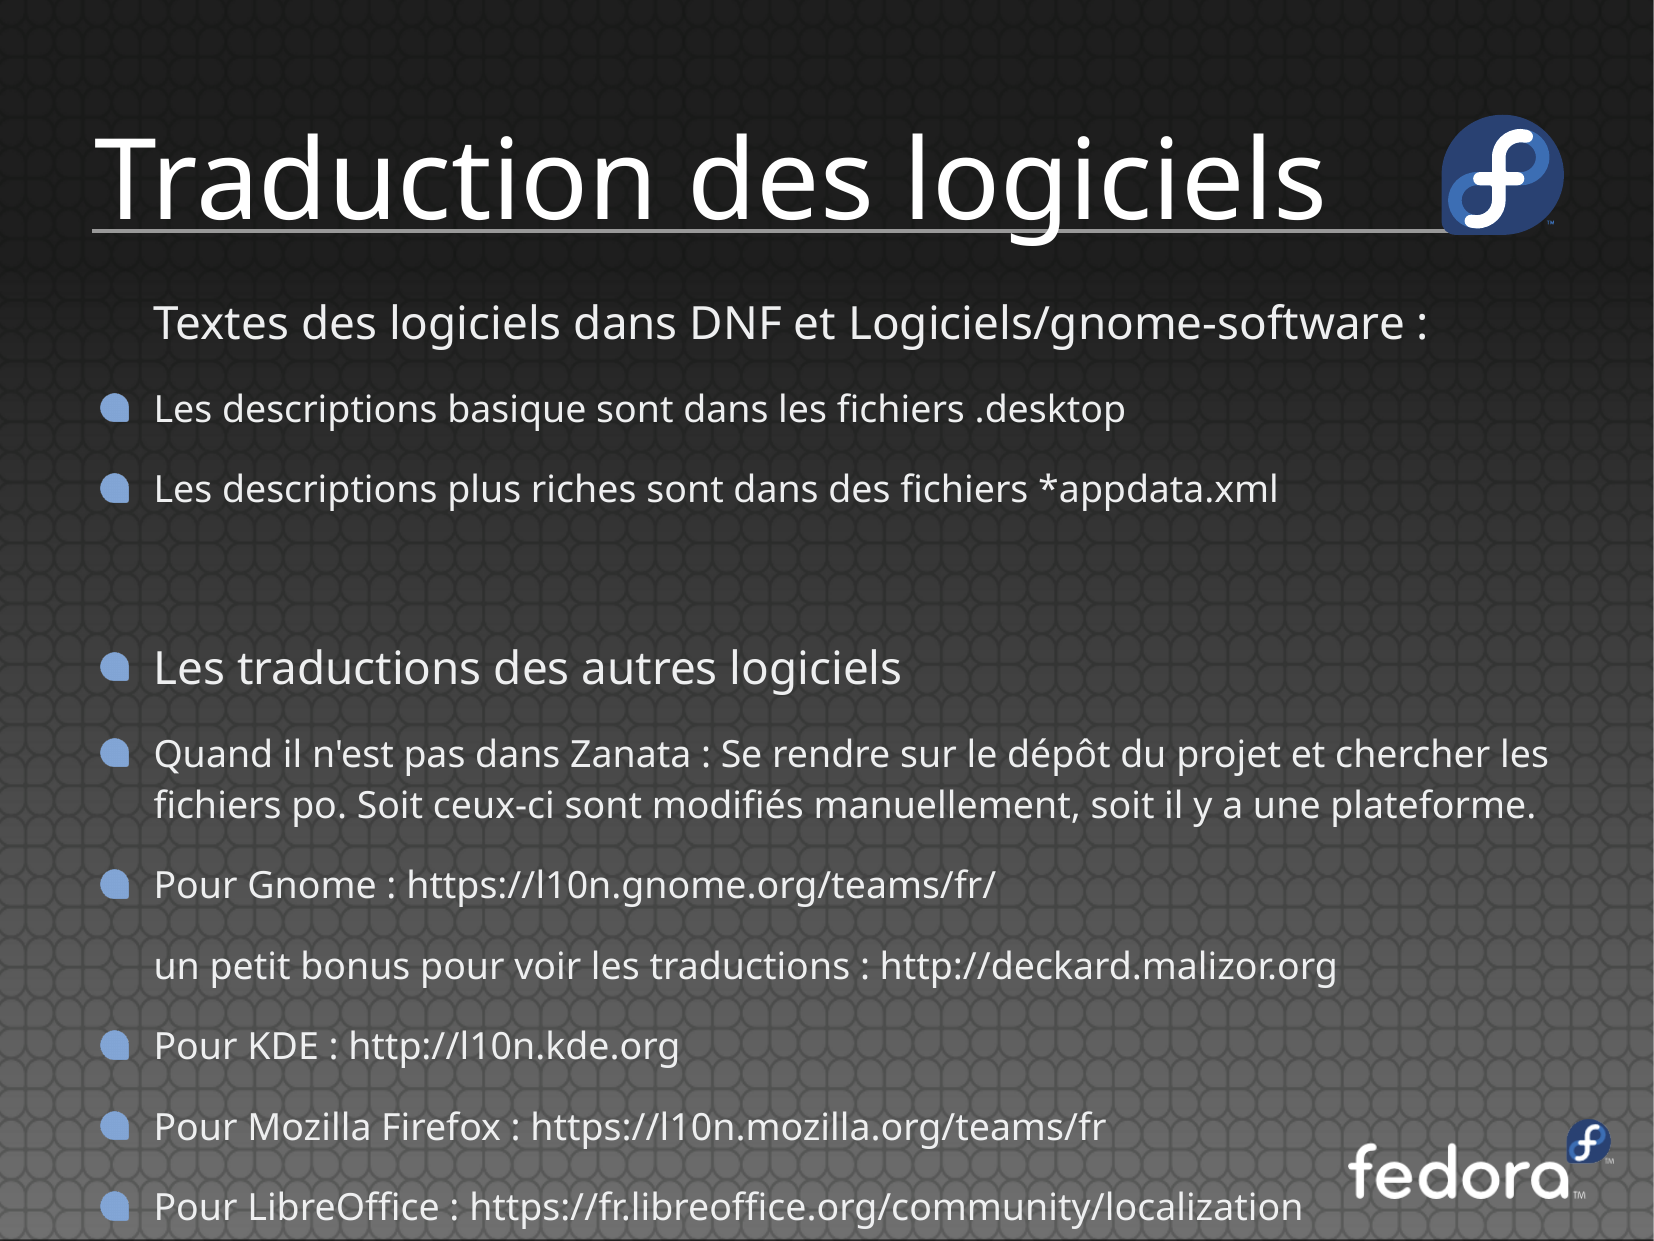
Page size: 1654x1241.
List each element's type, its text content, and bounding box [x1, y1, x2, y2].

picture [0, 0, 1654, 1241]
title Traduction des logiciels [94, 61, 1582, 291]
list Textes des logiciels dans DNF et Logiciels/gnome-software : Les descriptions basique sont dans les fichiers .desktop Les descriptions plus riches sont dans des fichiers *appdata.xml Les traductions des autres logiciels Quand il n'est pas dans Zanata : Se rendre sur le dépôt du projet et chercher les fichiers po. Soit ceux-ci sont modifiés manuellement, soit il y a une plateforme. Pour Gnome : https://l10n.gnome.org/teams/fr/ un petit bonus pour voir les traductions : http://deckard.malizor.org Pour KDE : http://l10n.kde.org Pour Mozilla Firefox : https://l10n.mozilla.org/teams/fr Pour LibreOffice : https://fr.libreoffice.org/community/localization [82, 290, 1571, 1180]
